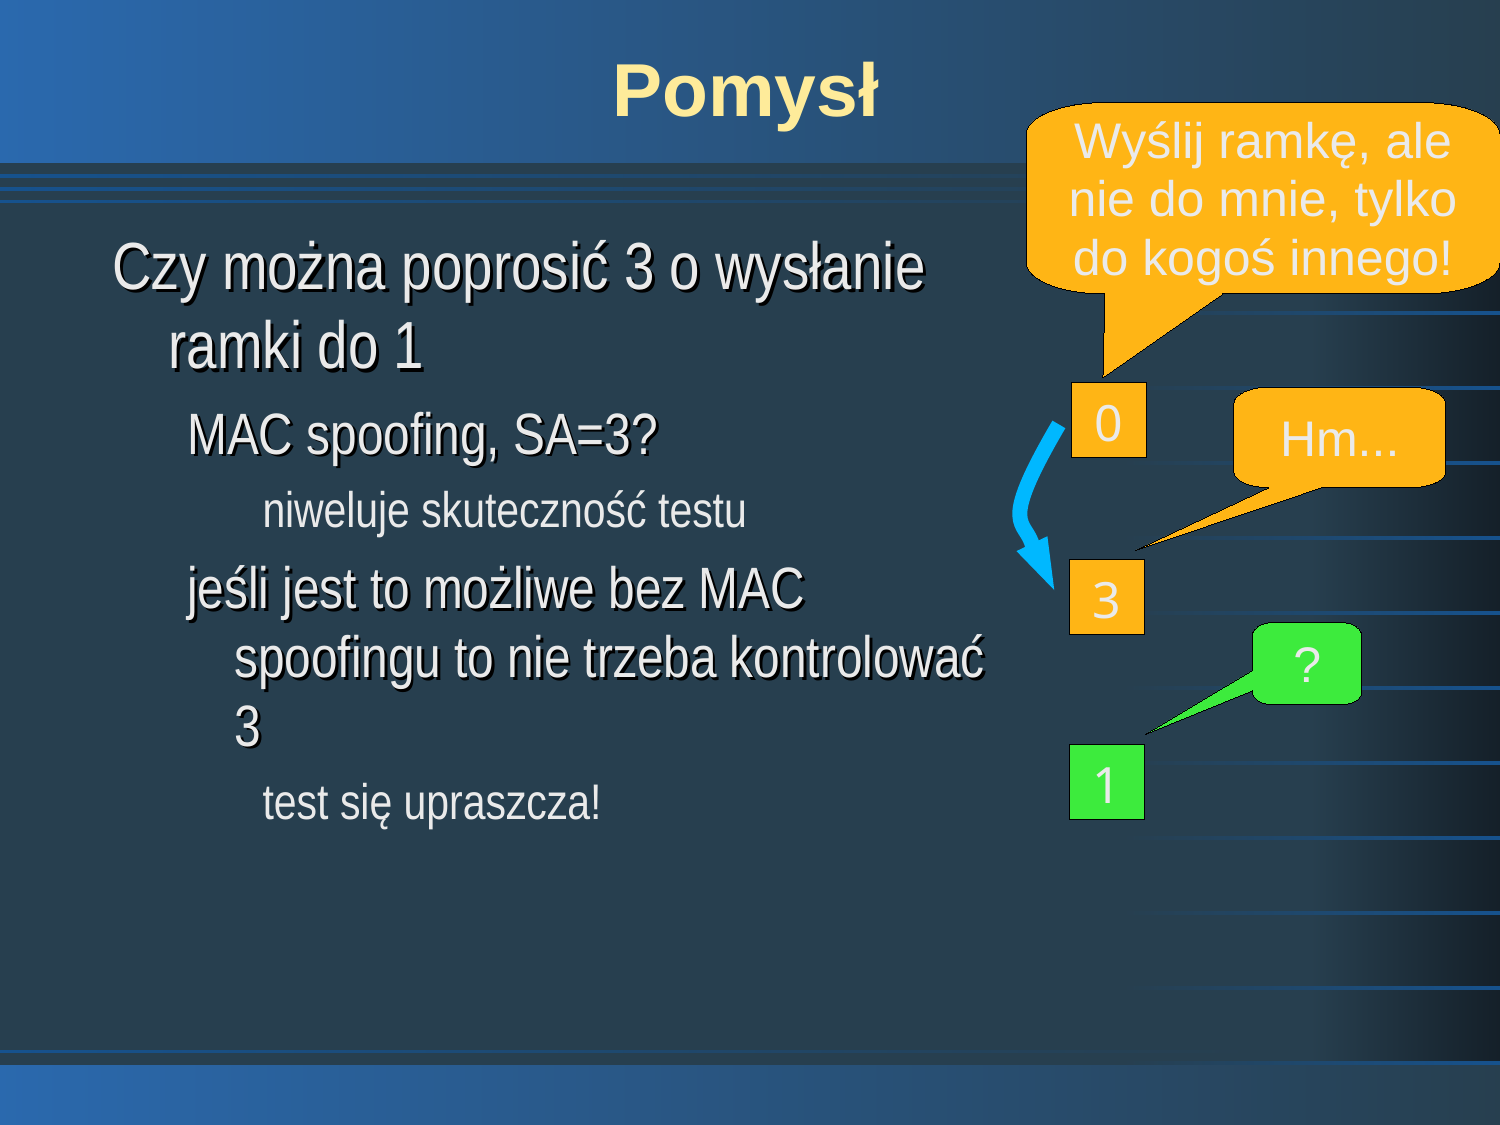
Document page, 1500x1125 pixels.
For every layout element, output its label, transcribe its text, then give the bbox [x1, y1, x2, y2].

text_box ? [1145, 622, 1362, 735]
text_box 3 [1069, 559, 1145, 635]
text_box 1 [1069, 744, 1145, 820]
list Czy można poprosić 3 o wysłanie ramki do 1 MAC spoofing, SA=3? niweluje skuteczność testu jeśli jest to możliwe bez MAC spoofingu to nie trzeba kontrolować 3 test się upraszcza! [112, 224, 1008, 1038]
title Pomysł [83, 24, 1409, 151]
text_box Hm... [1135, 387, 1446, 551]
text_box Wyślij ramkę, ale nie do mnie, tylko do kogoś innego! [1026, 102, 1500, 378]
text_box 0 [1071, 382, 1147, 458]
